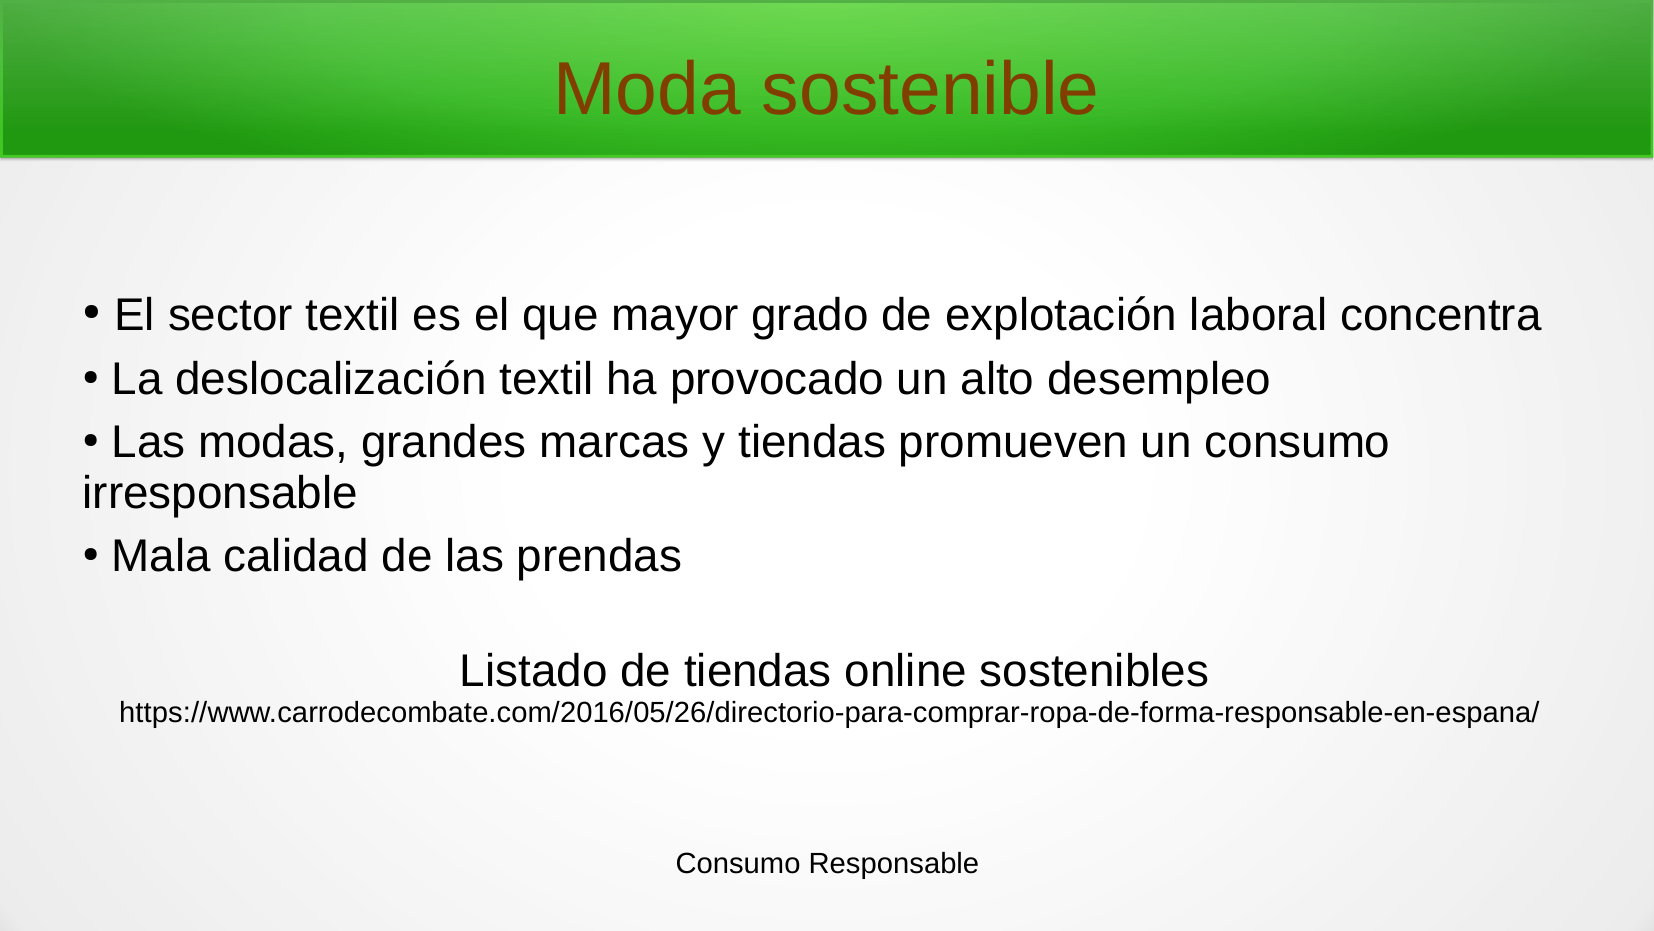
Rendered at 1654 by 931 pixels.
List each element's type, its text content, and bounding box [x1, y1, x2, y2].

title Moda sostenible [82, 35, 1571, 142]
subtitle El sector textil es el que mayor grado de explotación laboral concentra La deslocalización textil ha provocado un alto desempleo Las modas, grandes marcas y tiendas promueven un consumo irresponsable Mala calidad de las prendas Listado de tiendas online sostenibles https://www.carrodecombate.com/2016/05/26/directorio-para-comprar-ropa-de-forma-responsable-en-espana/ [82, 222, 1595, 792]
